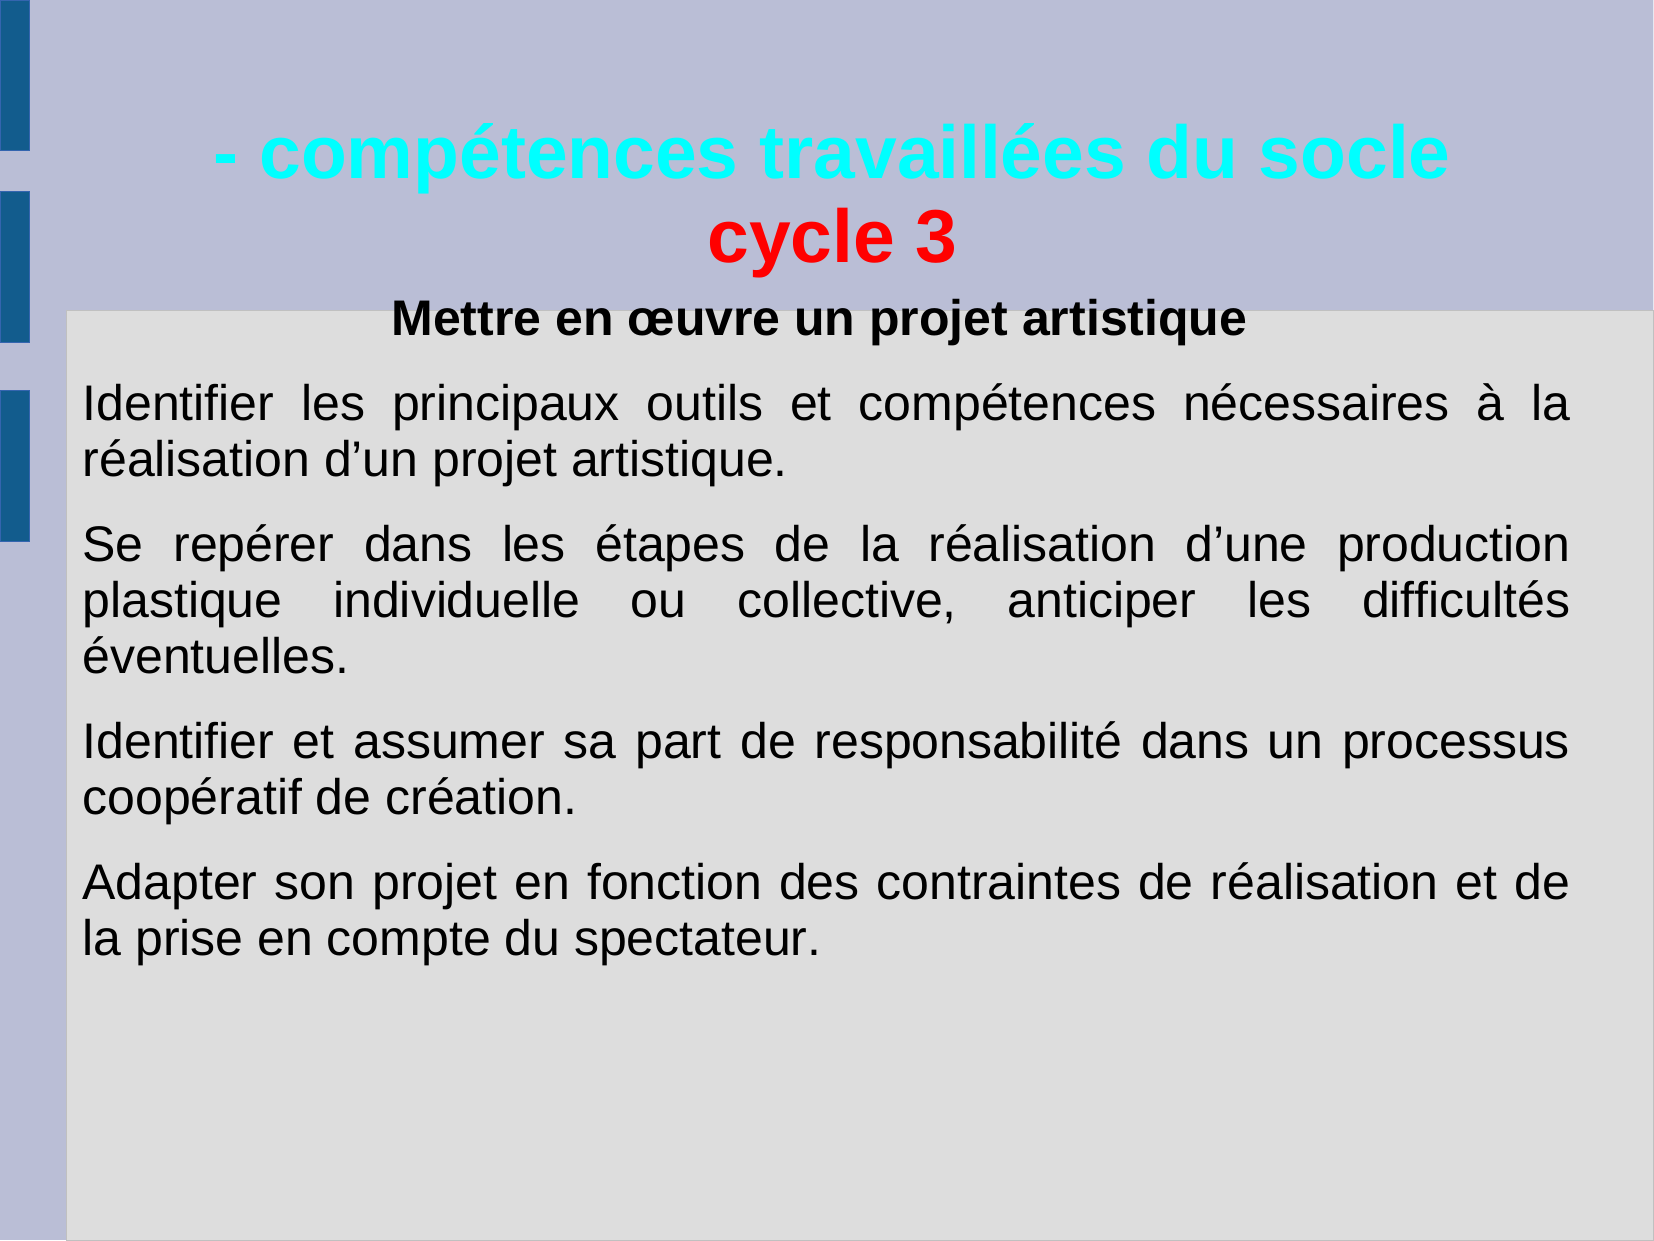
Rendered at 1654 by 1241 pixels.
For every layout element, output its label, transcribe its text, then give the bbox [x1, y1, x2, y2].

list Mettre en œuvre un projet artistique Identifier les principaux outils et compétences nécessaires à la réalisation d’un projet artistique. Se repérer dans les étapes de la réalisation d’une production plastique individuelle ou collective, anticiper les difficultés éventuelles. Identifier et assumer sa part de responsabilité dans un processus coopératif de création. Adapter son projet en fonction des contraintes de réalisation et de la prise en compte du spectateur. [82, 290, 1571, 1010]
title - compétences travaillées du socle cycle 3 [82, 26, 1571, 279]
